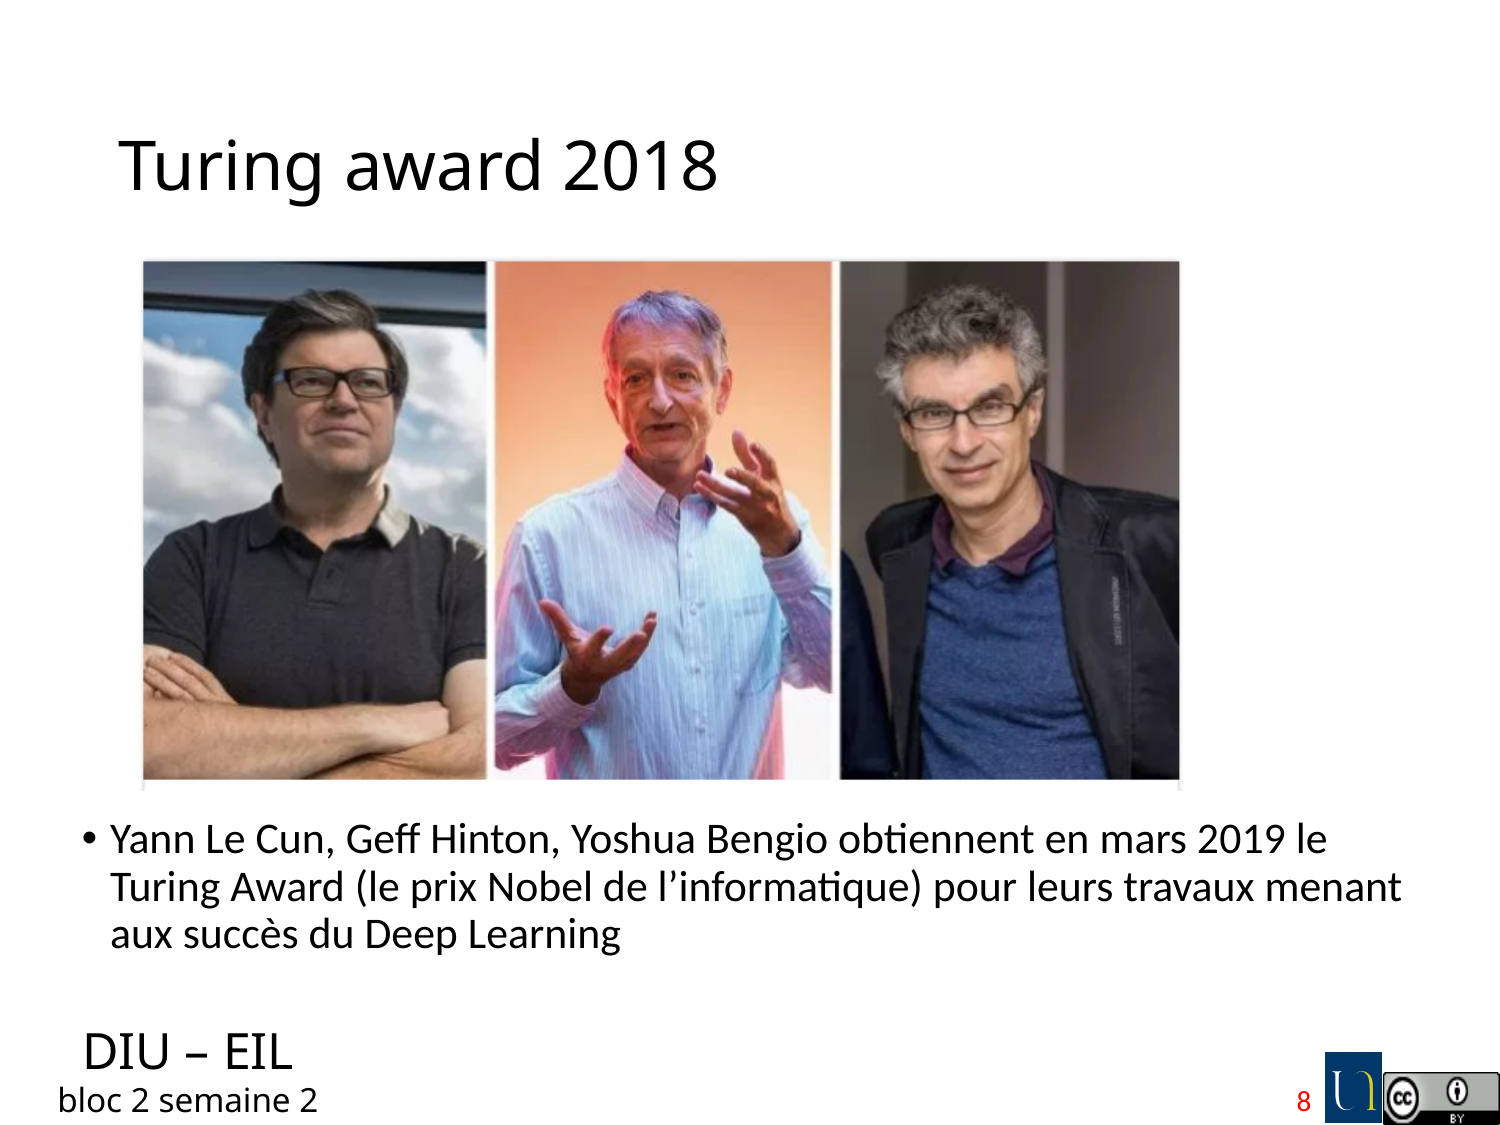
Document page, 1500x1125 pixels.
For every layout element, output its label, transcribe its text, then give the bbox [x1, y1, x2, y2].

list Yann Le Cun, Geff Hinton, Yoshua Bengio obtiennent en mars 2019 le Turing Award (le prix Nobel de l’informatique) pour leurs travaux menant aux succès du Deep Learning [66, 808, 1445, 967]
picture [1325, 1052, 1382, 1123]
picture [1383, 1072, 1500, 1125]
picture [131, 246, 1189, 791]
title Turing award 2018 [103, 59, 1397, 278]
slide_number <numéro> [1240, 1070, 1327, 1125]
